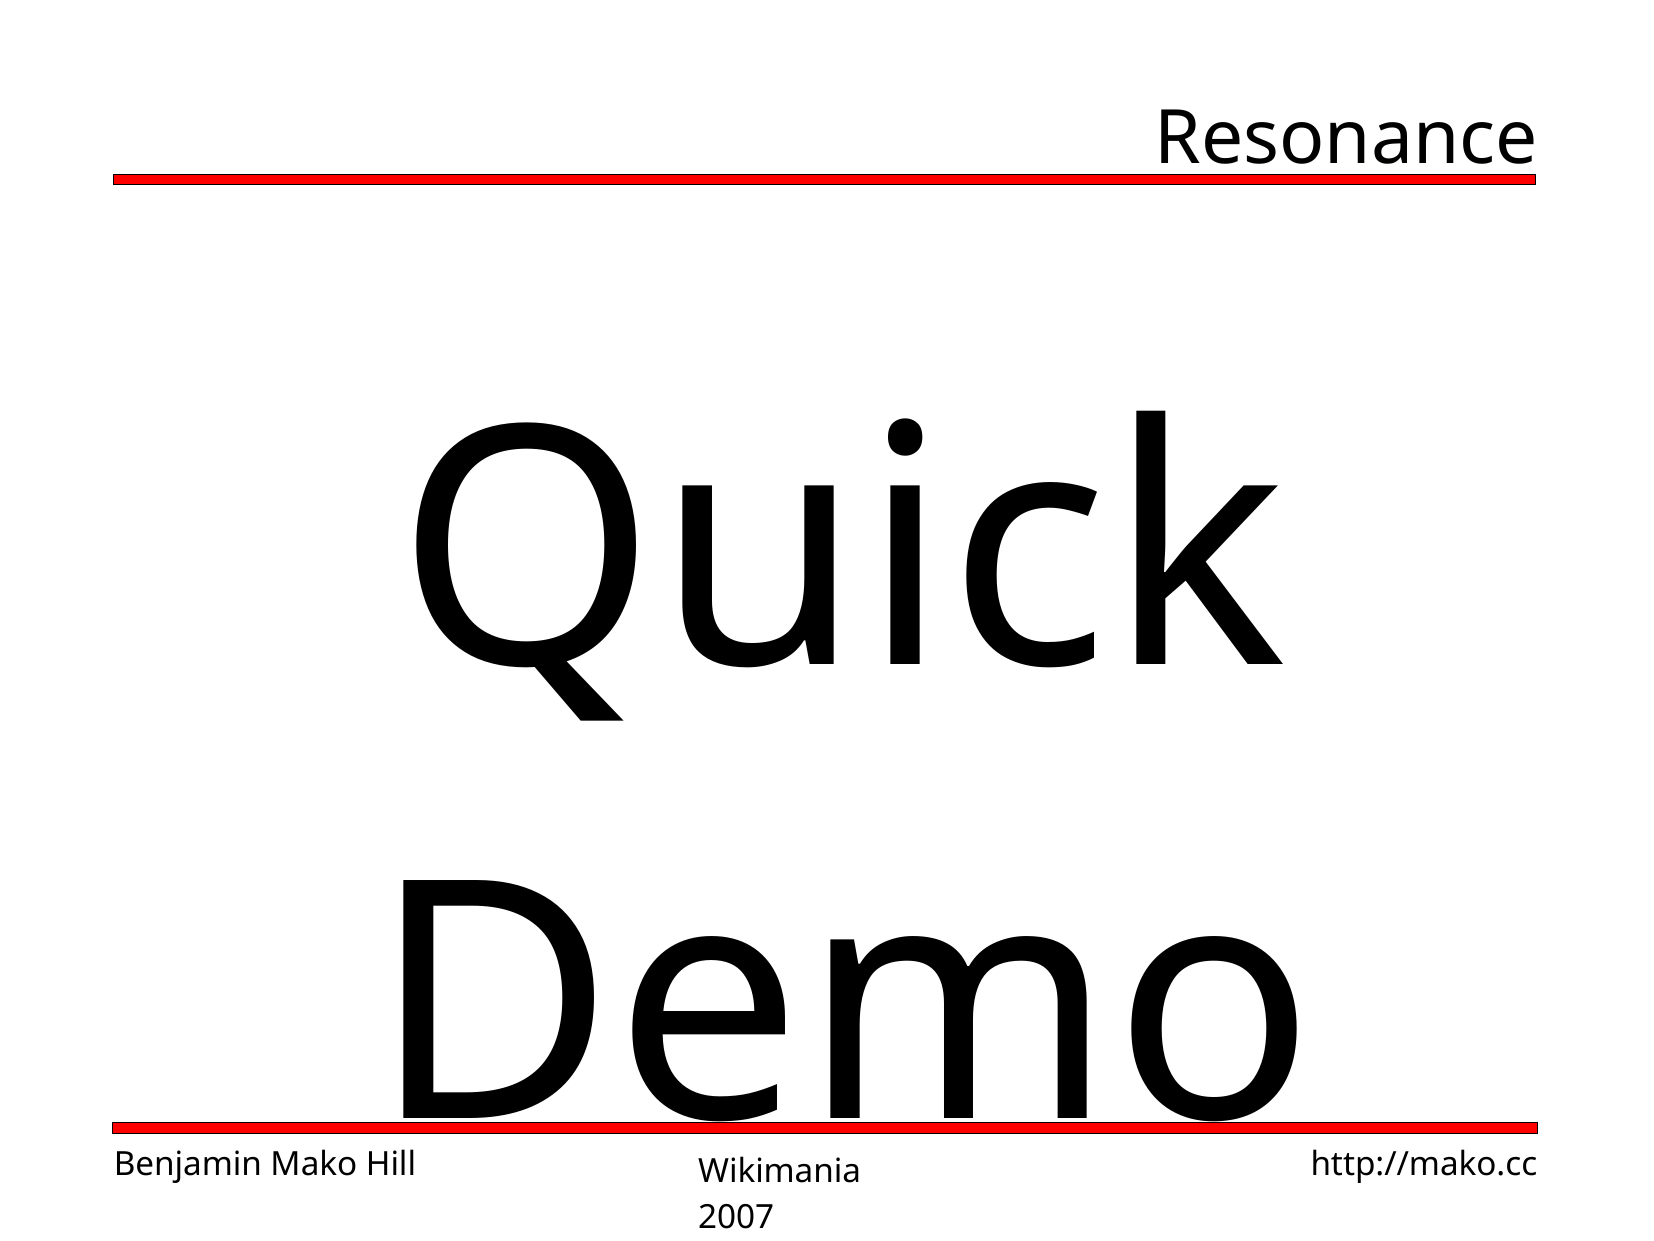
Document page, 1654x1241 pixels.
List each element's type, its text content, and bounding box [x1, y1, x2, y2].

list Quick Demo [141, 308, 1538, 976]
title Resonance [125, 70, 1538, 198]
